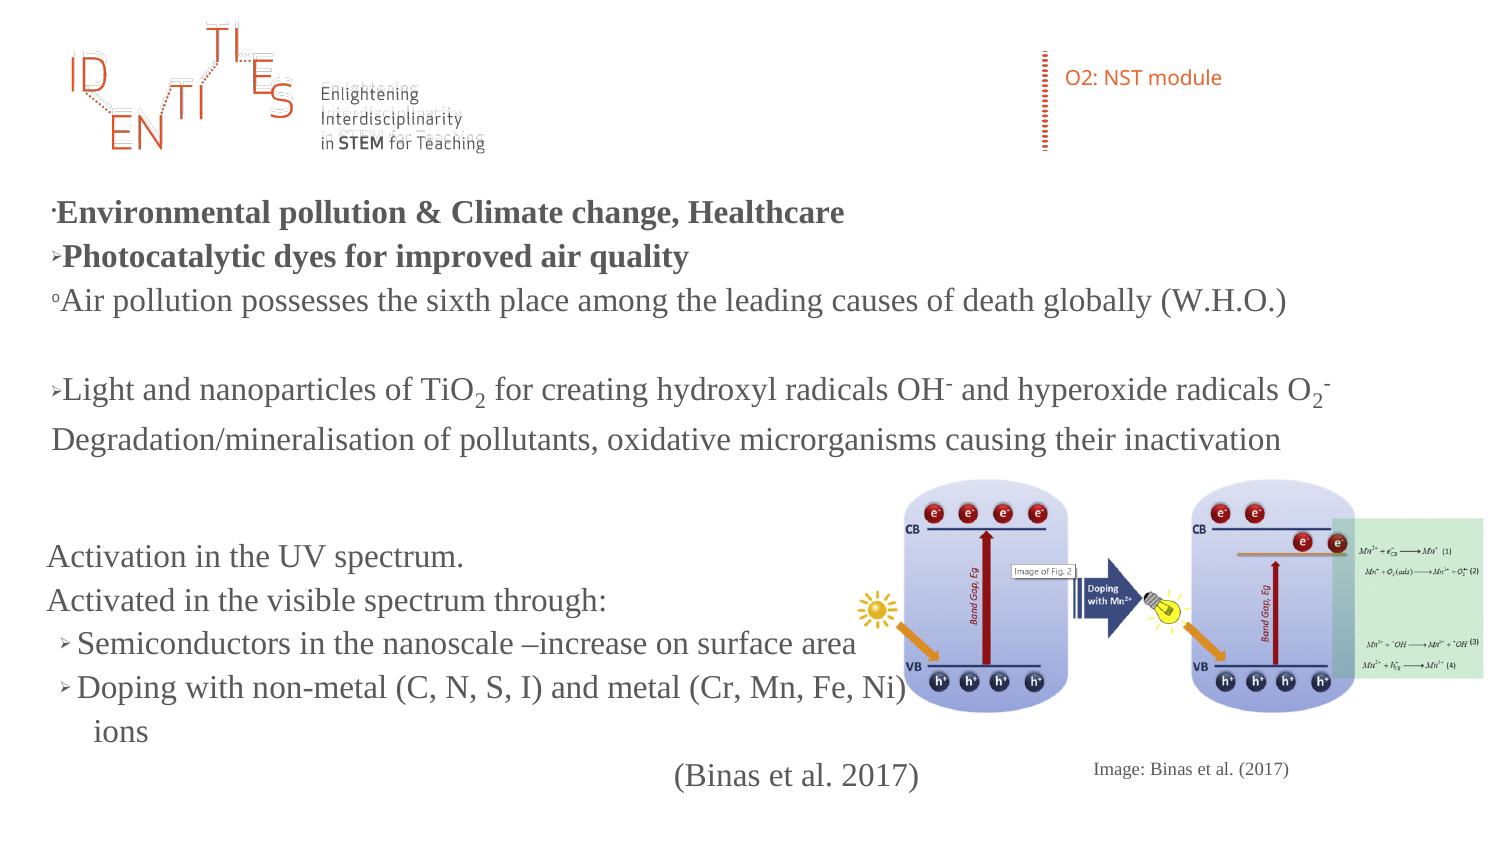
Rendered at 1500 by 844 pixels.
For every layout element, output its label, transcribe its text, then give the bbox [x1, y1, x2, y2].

picture [71, 18, 485, 157]
text_box Image: Binas et al. (2017) [1078, 749, 1398, 788]
text_box Activation in the UV spectrum. Activated in the visible spectrum through: Semiconductors in the nanoscale –increase on surface area Doping with non-metal (C, N, S, I) and metal (Cr, Mn, Fe, Ni) ions (Binas et al. 2017) [0, 482, 935, 844]
text_box Environmental pollution & Climate change, Healthcare Photocatalytic dyes for improved air quality Αir pollution possesses the sixth place among the leading causes of death globally (W.H.O.) Light and nanoparticles of TiO2 for creating hydroxyl radicals OH- and hyperoxide radicals O2- Degradation/mineralisation of pollutants, oxidative microrganisms causing their inactivation (Binas et al. 2017) [36, 156, 1472, 482]
text_box O2: NST module [1051, 57, 1472, 139]
picture [852, 470, 1497, 713]
picture [1042, 51, 1051, 151]
